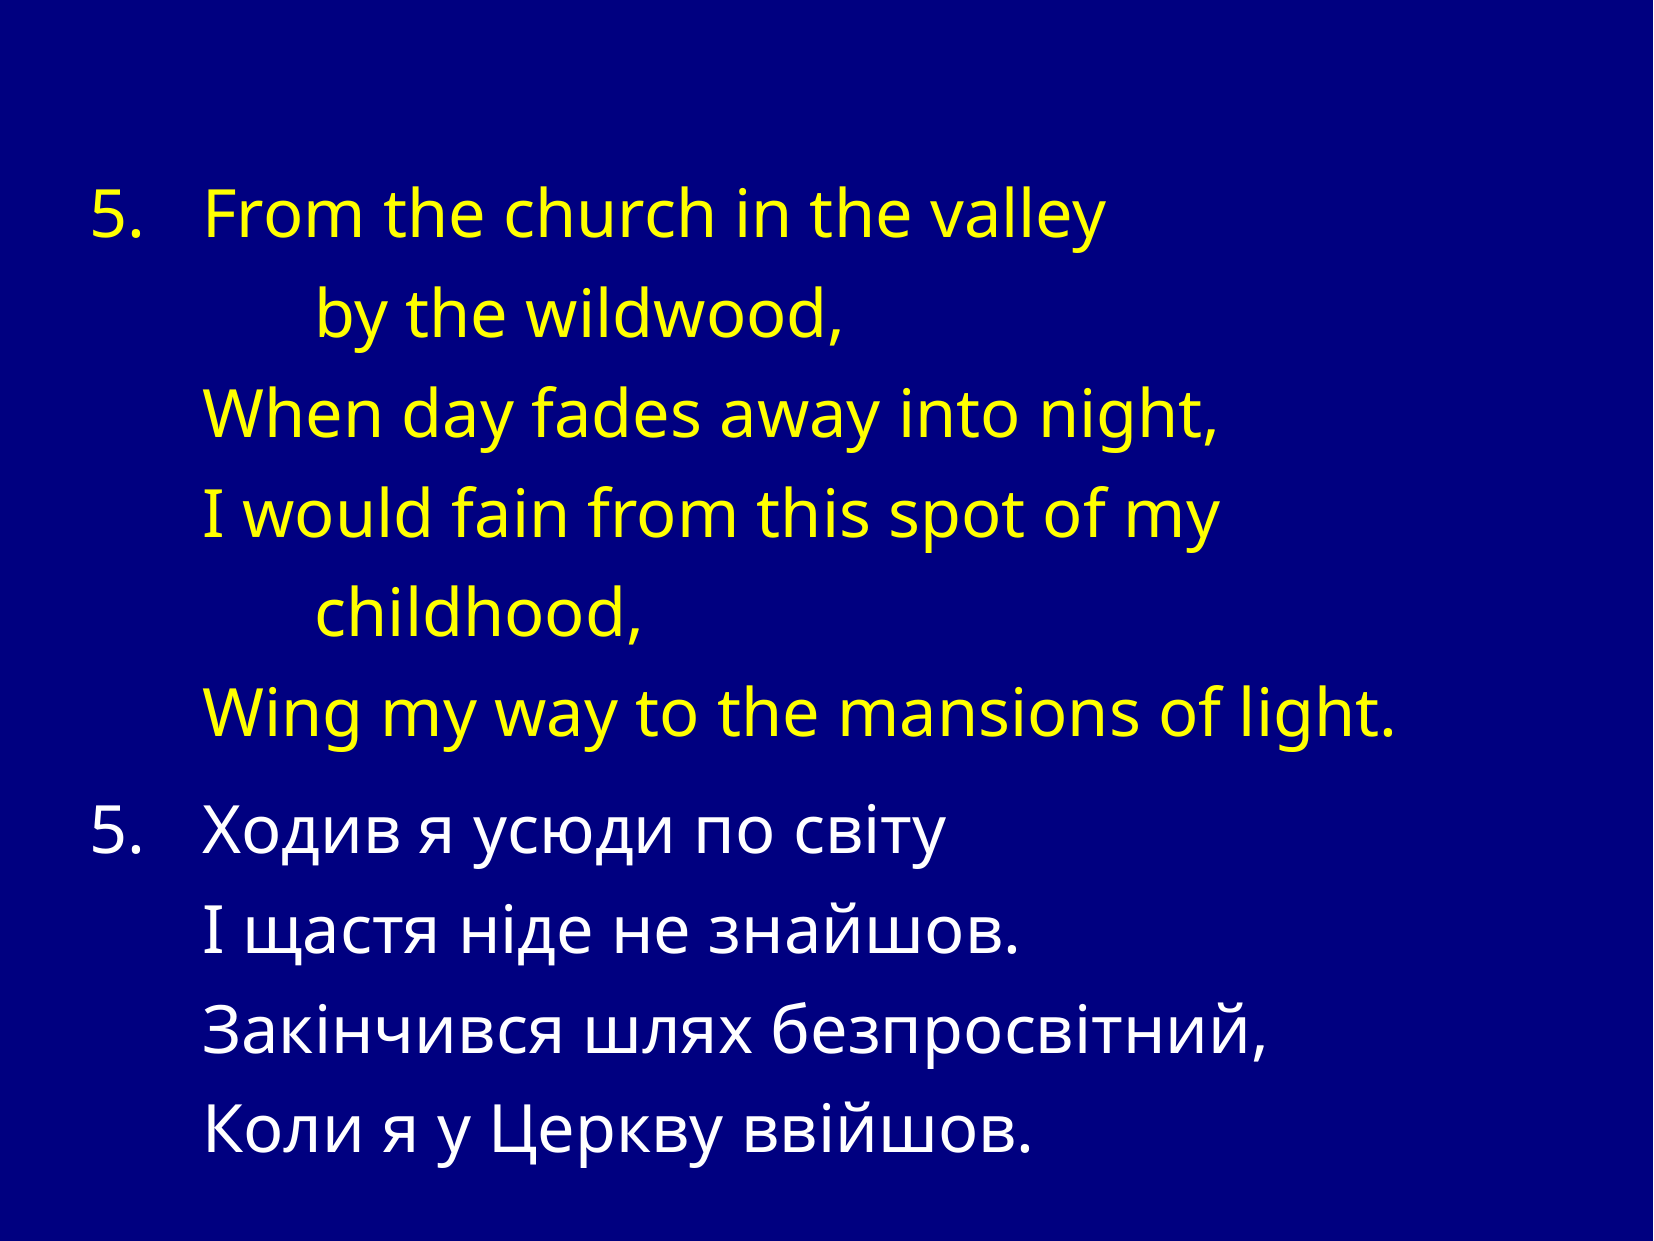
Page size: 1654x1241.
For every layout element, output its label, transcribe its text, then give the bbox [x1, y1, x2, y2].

text_box 5. From the church in the valley by the wildwood, When day fades away into night, I would fain from this spot of my childhood, Wing my way to the mansions of light. [75, 150, 1576, 675]
text_box 5. Ходив я усюди по світу І щастя ніде не знайшов. Закінчився шлях безпросвітний, Коли я у Церкву ввійшов. [75, 675, 1576, 1163]
